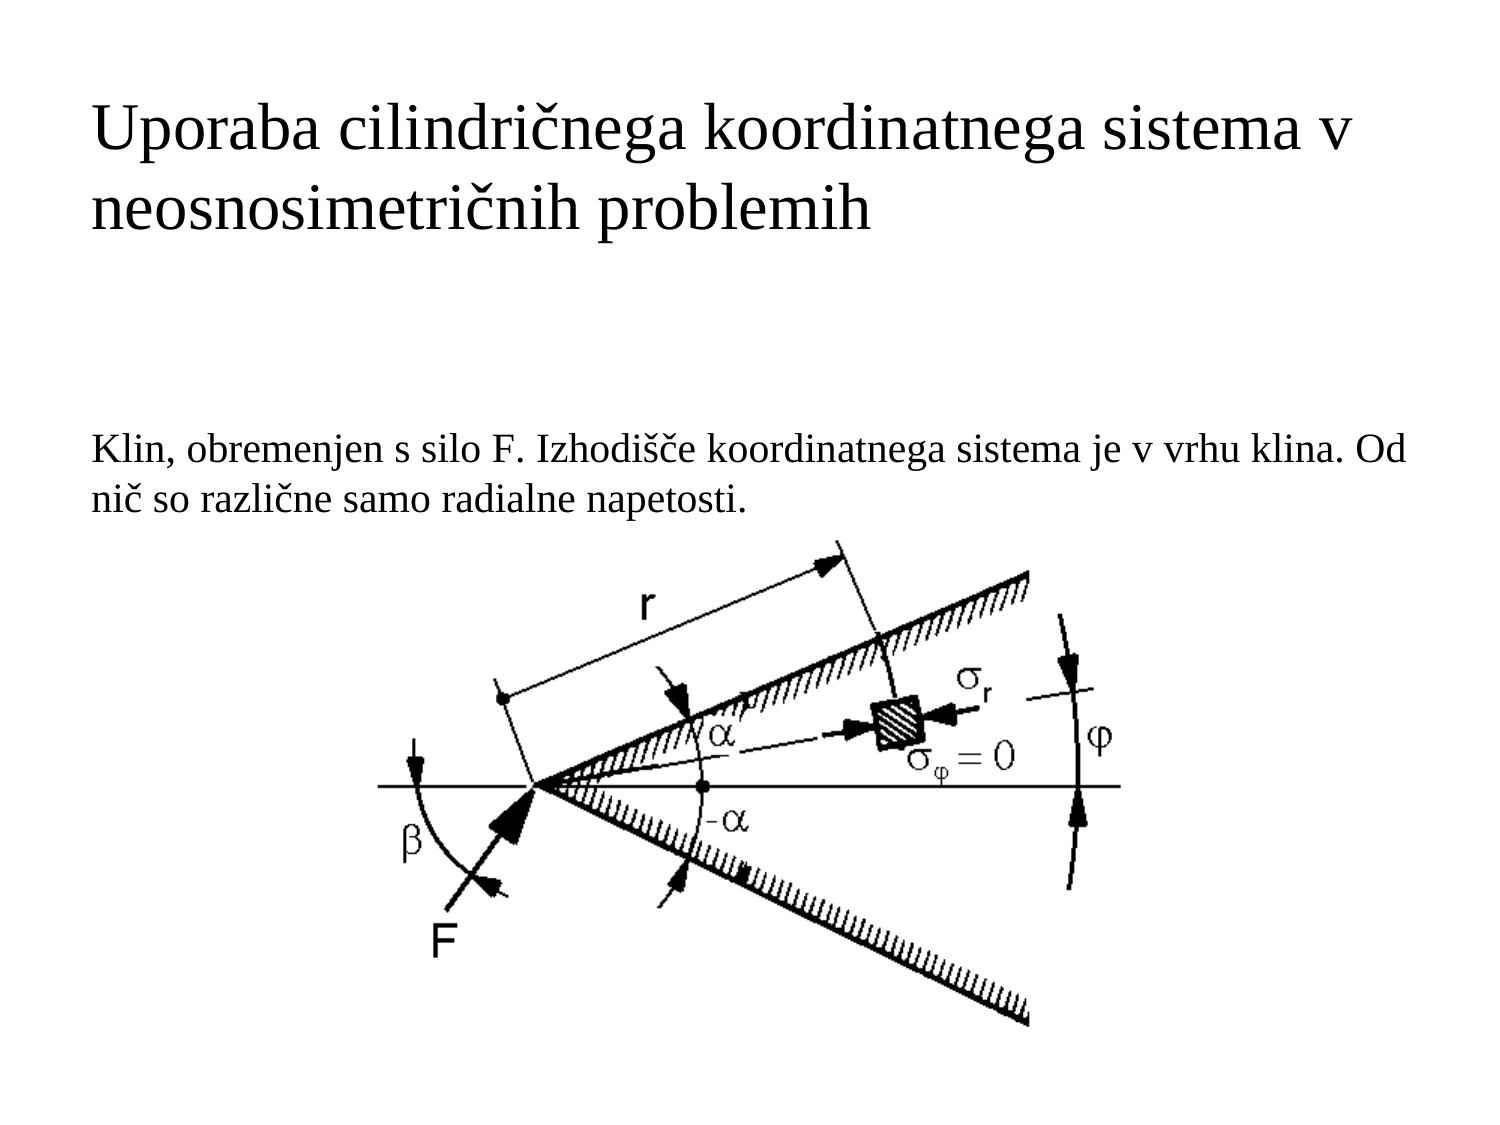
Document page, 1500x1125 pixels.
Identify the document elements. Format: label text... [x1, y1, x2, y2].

text_box Uporaba cilindričnega koordinatnega sistema v neosnosimetričnih problemih Klin, obremenjen s silo F. Izhodišče koordinatnega sistema je v vrhu klina. Od nič so različne samo radialne napetosti. [76, 74, 1436, 529]
picture [372, 529, 1130, 1039]
